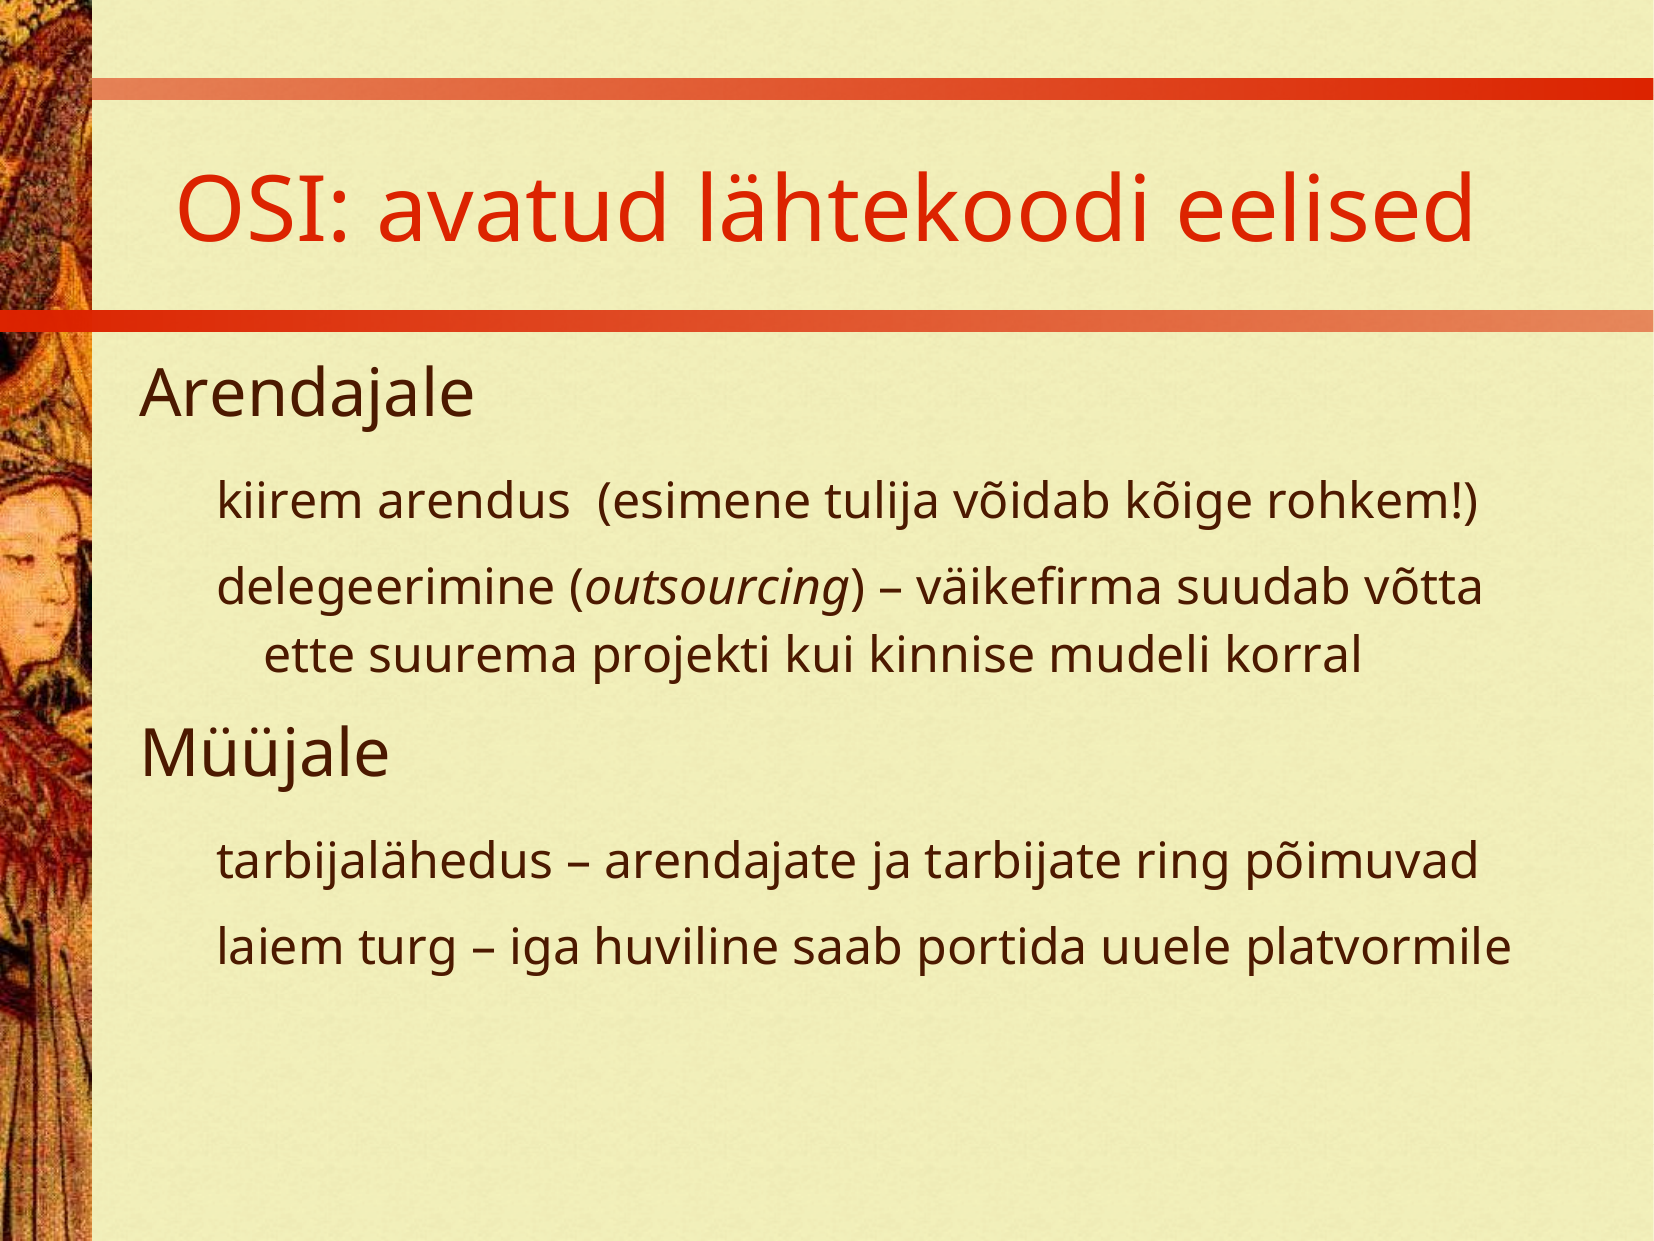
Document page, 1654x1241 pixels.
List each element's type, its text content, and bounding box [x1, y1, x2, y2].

title OSI: avatud lähtekoodi eelised [121, 110, 1534, 303]
list Arendajale kiirem arendus (esimene tulija võidab kõige rohkem!) delegeerimine (outsourcing) – väikefirma suudab võtta ette suurema projekti kui kinnise mudeli korral Müüjale tarbijalähedus – arendajate ja tarbijate ring põimuvad laiem turg – iga huviline saab portida uuele platvormile [121, 344, 1534, 1112]
picture [0, 332, 1654, 1241]
picture [0, 0, 1654, 310]
